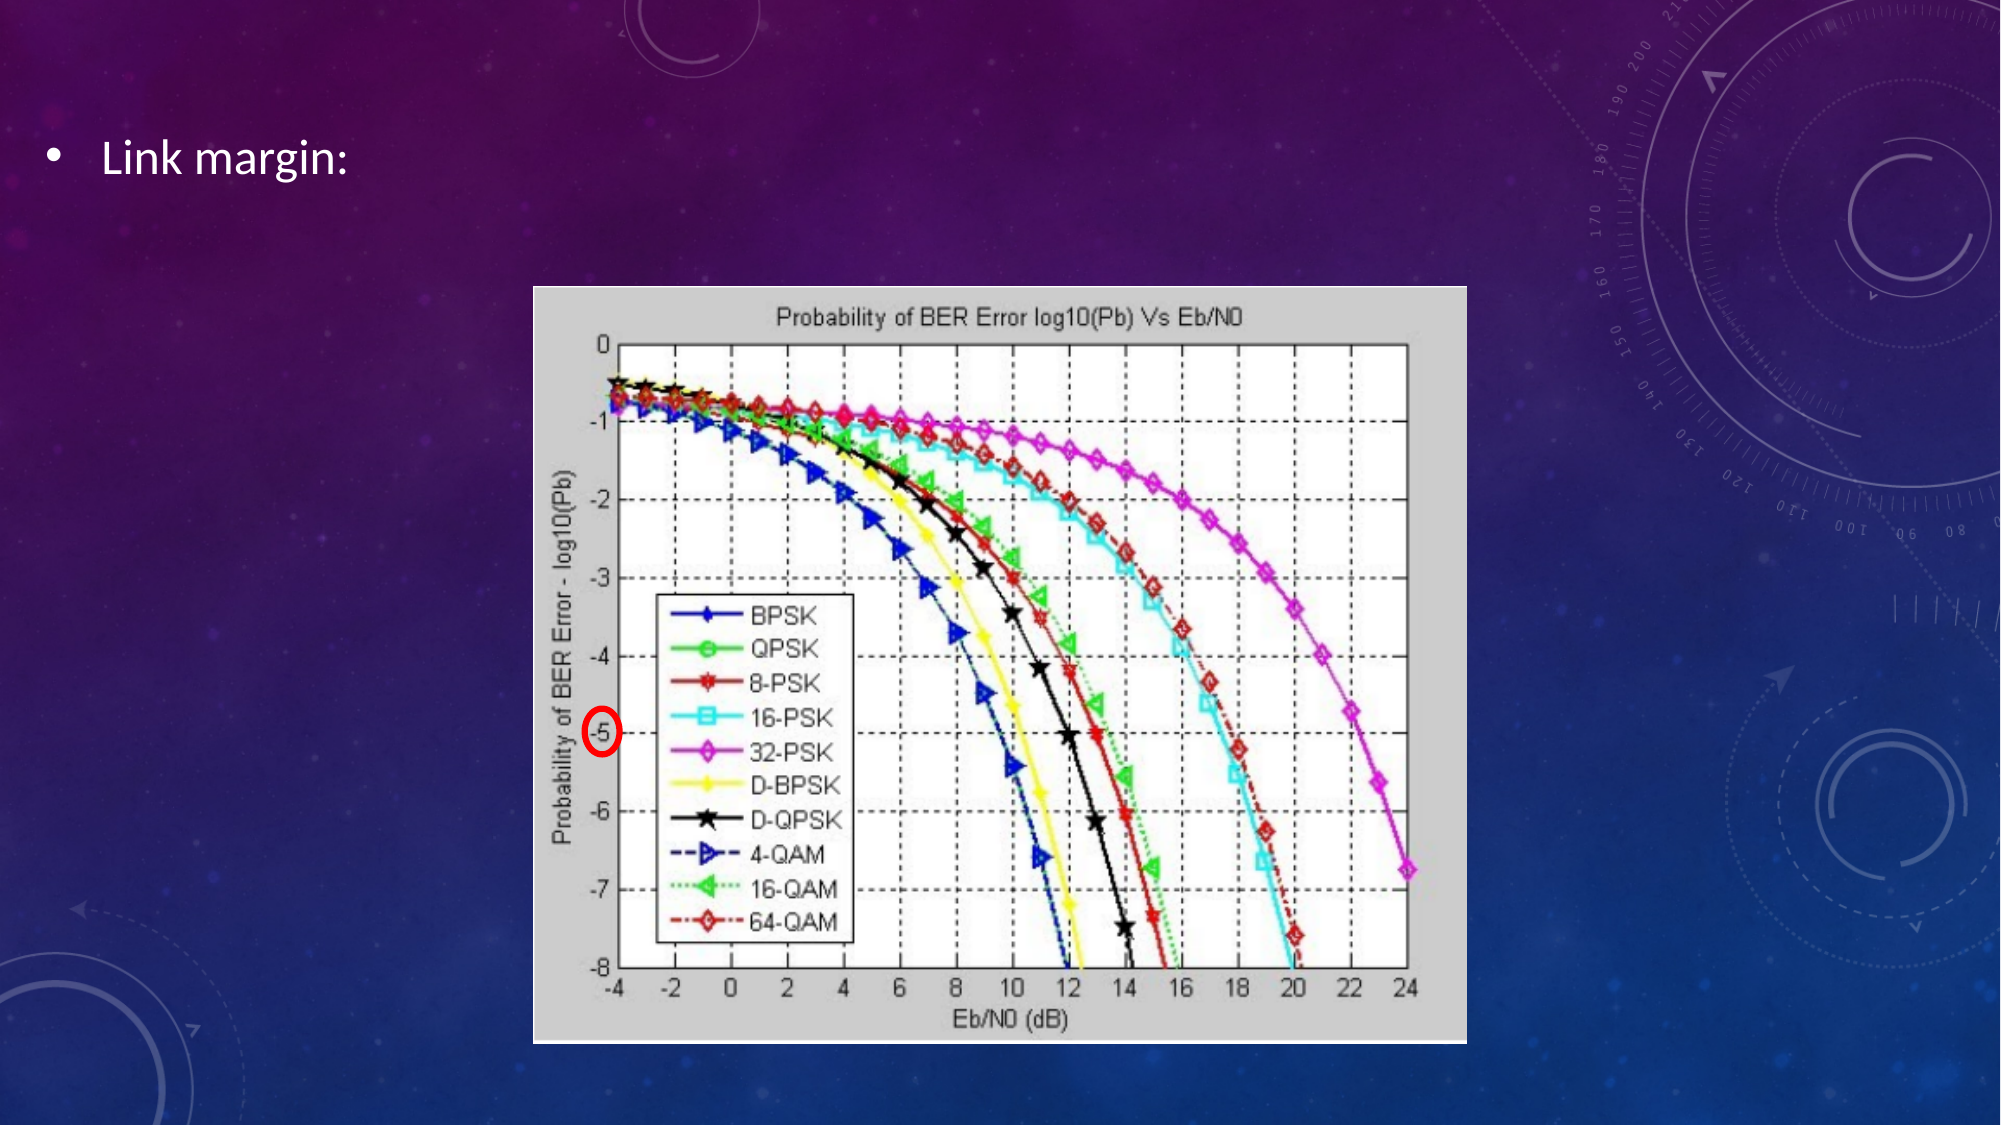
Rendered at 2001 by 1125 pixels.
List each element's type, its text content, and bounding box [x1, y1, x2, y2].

text_box Link margin: [30, 56, 1874, 245]
picture [533, 286, 1467, 1044]
